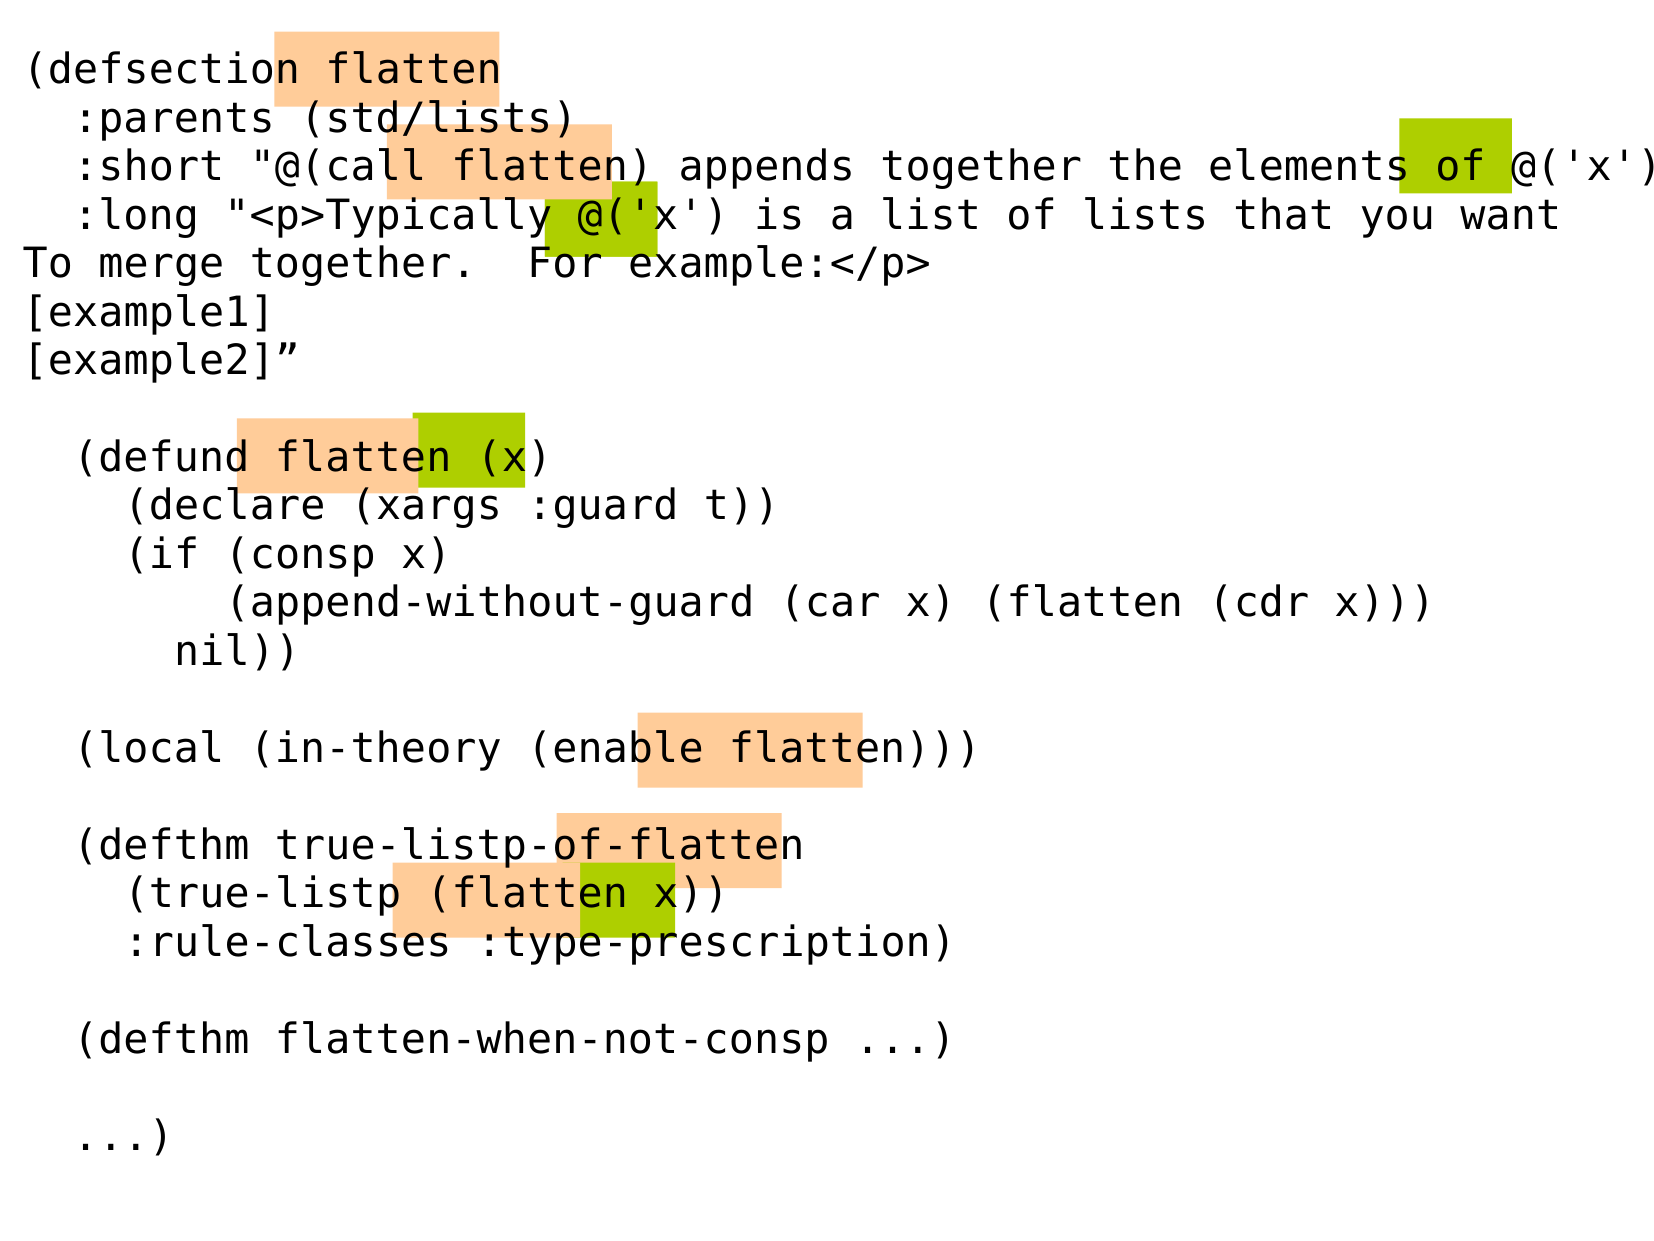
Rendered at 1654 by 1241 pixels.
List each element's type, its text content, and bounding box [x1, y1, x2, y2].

text_box [274, 31, 500, 37]
text_box (defsection flatten :parents (std/lists) :short "@(call flatten) appends together the elements of @('x').” :long "<p>Typically @('x') is a list of lists that you want To merge together. For example:</p> [example1] [example2]” (defund flatten (x) (declare (xargs :guard t)) (if (consp x) (append-without-guard (car x) (flatten (cdr x))) nil)) (local (in-theory (enable flatten))) (defthm true-listp-of-flatten (true-listp (flatten x)) :rule-classes :type-prescription) (defthm flatten-when-not-consp ...) ...) [7, 37, 1579, 1202]
